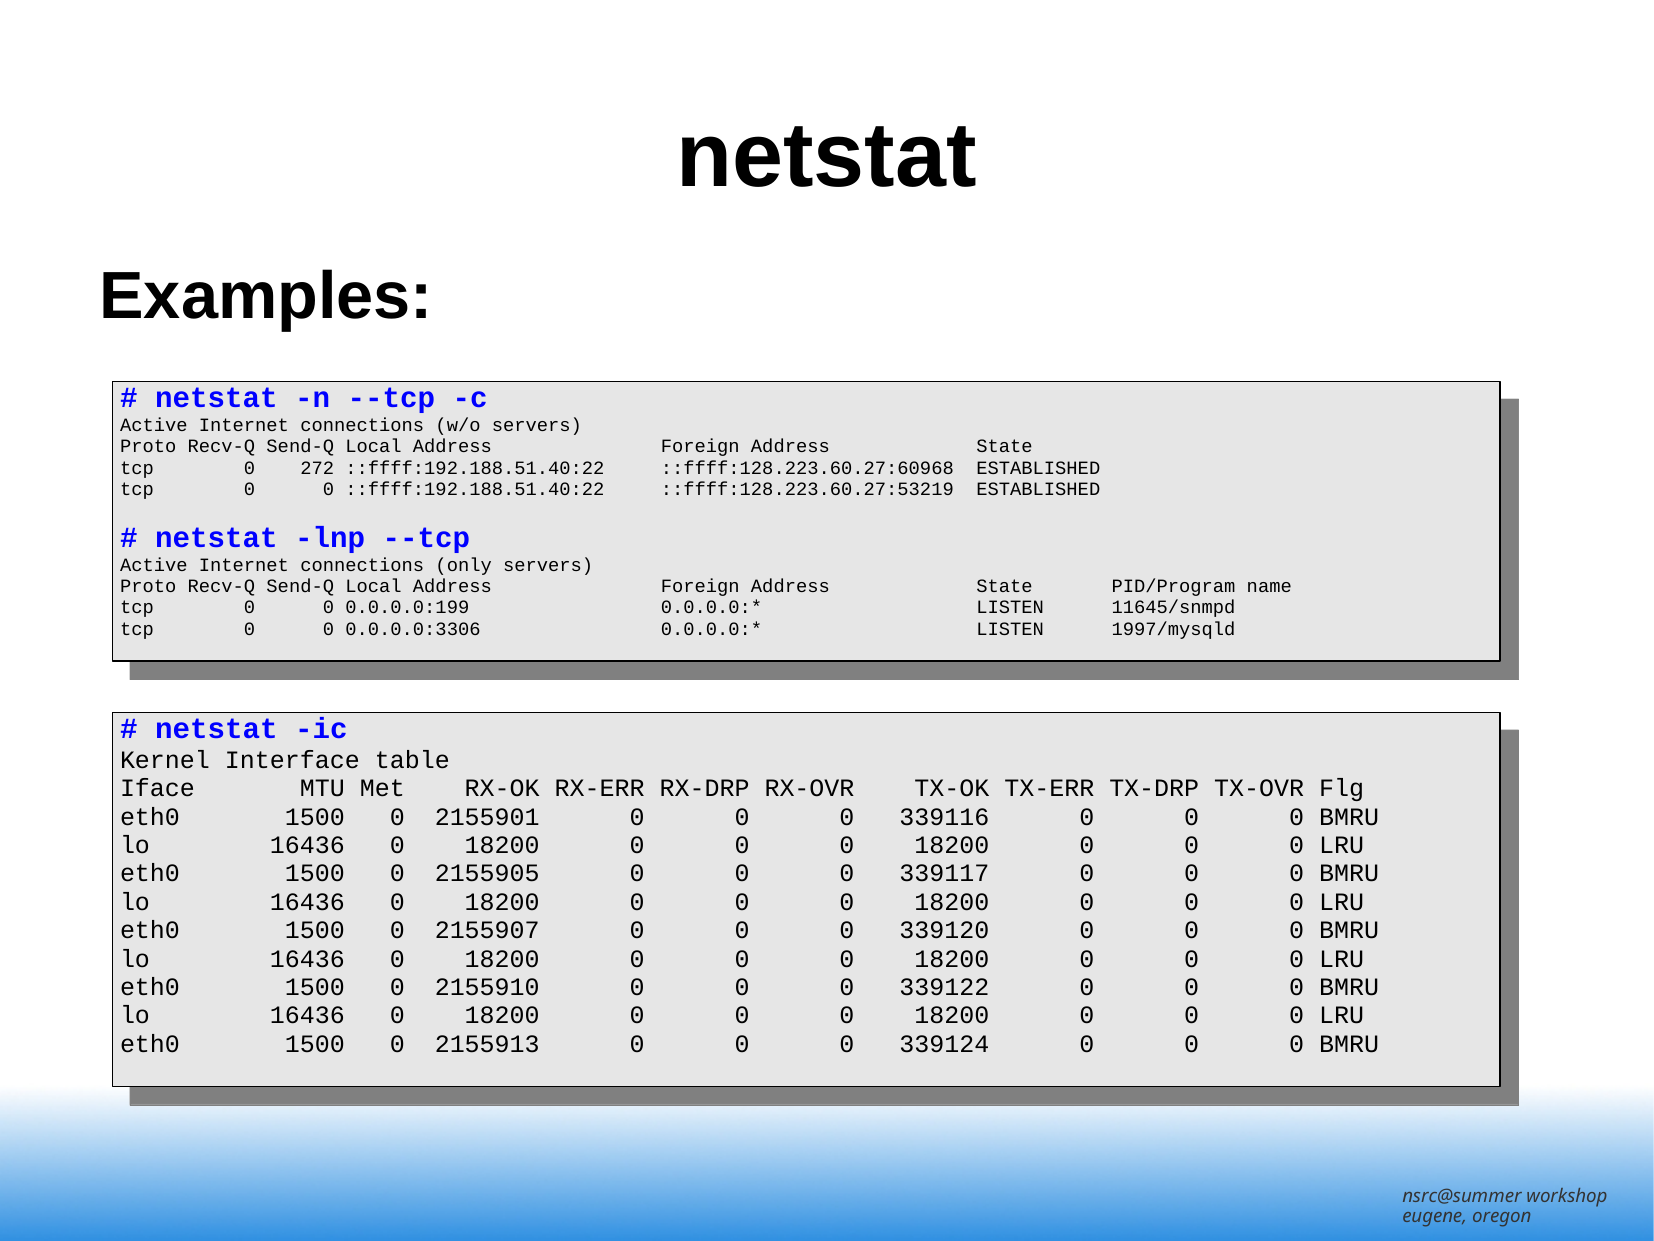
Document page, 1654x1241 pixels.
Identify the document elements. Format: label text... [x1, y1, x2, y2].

text_box # netstat -ic Kernel Interface table Iface MTU Met RX-OK RX-ERR RX-DRP RX-OVR TX-OK TX-ERR TX-DRP TX-OVR Flg eth0 1500 0 2155901 0 0 0 339116 0 0 0 BMRU lo 16436 0 18200 0 0 0 18200 0 0 0 LRU eth0 1500 0 2155905 0 0 0 339117 0 0 0 BMRU lo 16436 0 18200 0 0 0 18200 0 0 0 LRU eth0 1500 0 2155907 0 0 0 339120 0 0 0 BMRU lo 16436 0 18200 0 0 0 18200 0 0 0 LRU eth0 1500 0 2155910 0 0 0 339122 0 0 0 BMRU lo 16436 0 18200 0 0 0 18200 0 0 0 LRU eth0 1500 0 2155913 0 0 0 339124 0 0 0 BMRU [112, 712, 1501, 1087]
text_box # netstat -n --tcp -c Active Internet connections (w/o servers)‏ Proto Recv-Q Send-Q Local Address Foreign Address State tcp 0 272 ::ffff:192.188.51.40:22 ::ffff:128.223.60.27:60968 ESTABLISHED tcp 0 0 ::ffff:192.188.51.40:22 ::ffff:128.223.60.27:53219 ESTABLISHED # netstat -lnp --tcp Active Internet connections (only servers)‏ Proto Recv-Q Send-Q Local Address Foreign Address State PID/Program name tcp 0 0 0.0.0.0:199 0.0.0.0:* LISTEN 11645/snmpd tcp 0 0 0.0.0.0:3306 0.0.0.0:* LISTEN 1997/mysqld [112, 381, 1501, 662]
picture [0, 1083, 1654, 1241]
title netstat [82, 49, 1571, 254]
list Examples: [82, 254, 1571, 1074]
